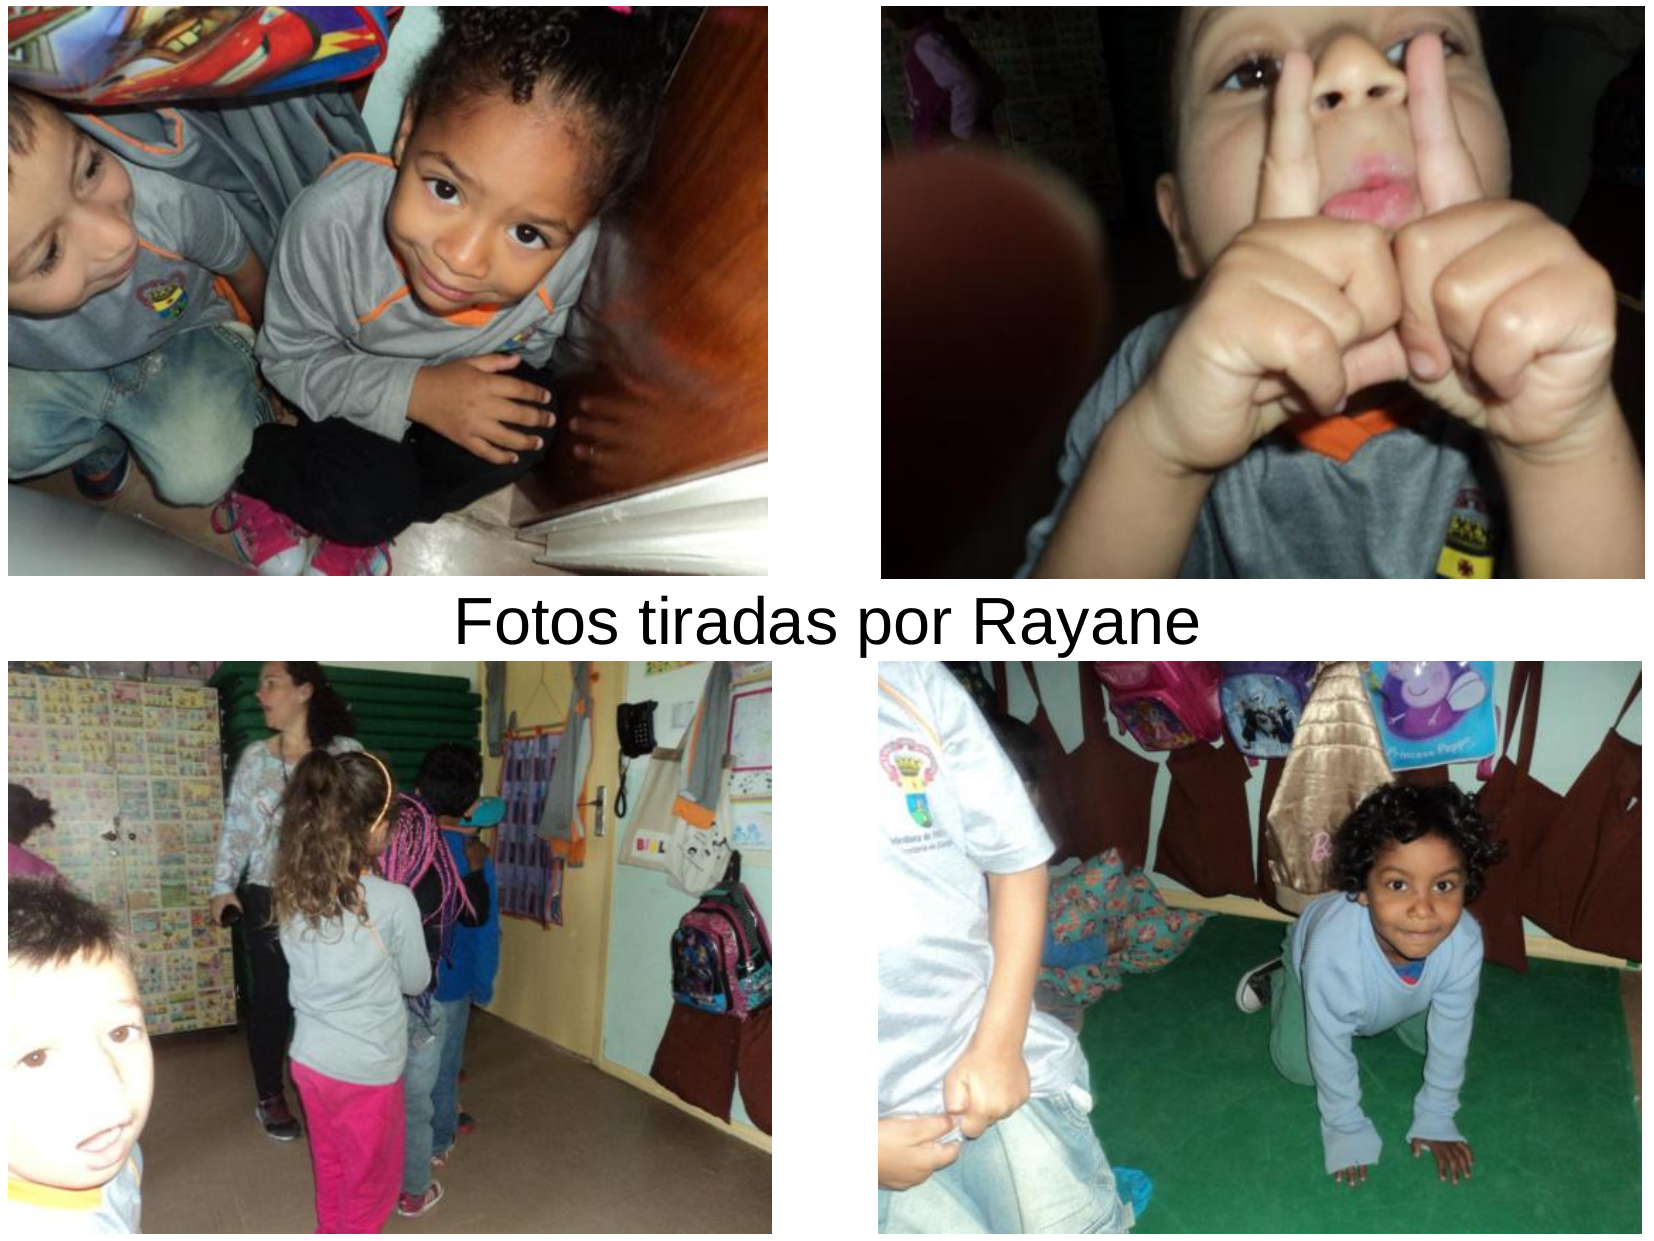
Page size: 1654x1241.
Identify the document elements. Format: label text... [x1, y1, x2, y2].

picture [8, 6, 768, 576]
picture [8, 661, 772, 1234]
text_box Fotos tiradas por Rayane [83, 509, 1572, 734]
picture [878, 661, 1642, 1234]
picture [881, 6, 1645, 579]
